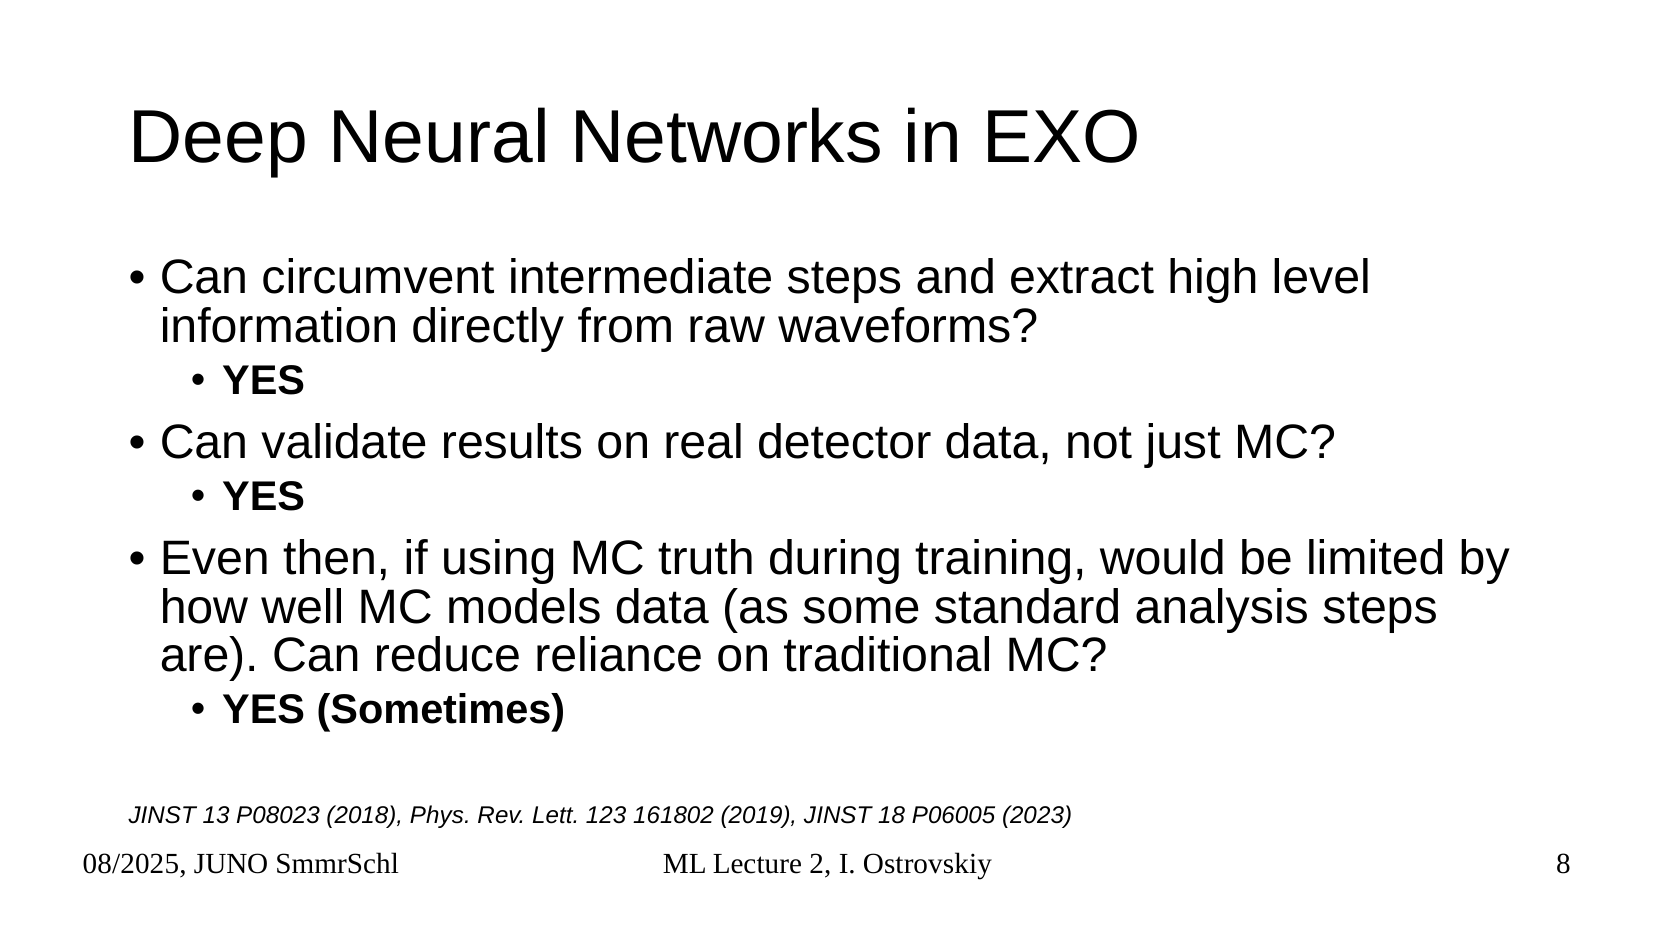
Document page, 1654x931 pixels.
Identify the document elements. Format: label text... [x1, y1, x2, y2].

list Can circumvent intermediate steps and extract high level information directly from raw waveforms? YES Can validate results on real detector data, not just MC? YES Even then, if using MC truth during training, would be limited by how well MC models data (as some standard analysis steps are). Can reduce reliance on traditional MC? YES (Sometimes) JINST 13 P08023 (2018), Phys. Rev. Lett. 123 161802 (2019), JINST 18 P06005 (2023) [113, 247, 1540, 838]
title Deep Neural Networks in EXO [113, 49, 1540, 230]
